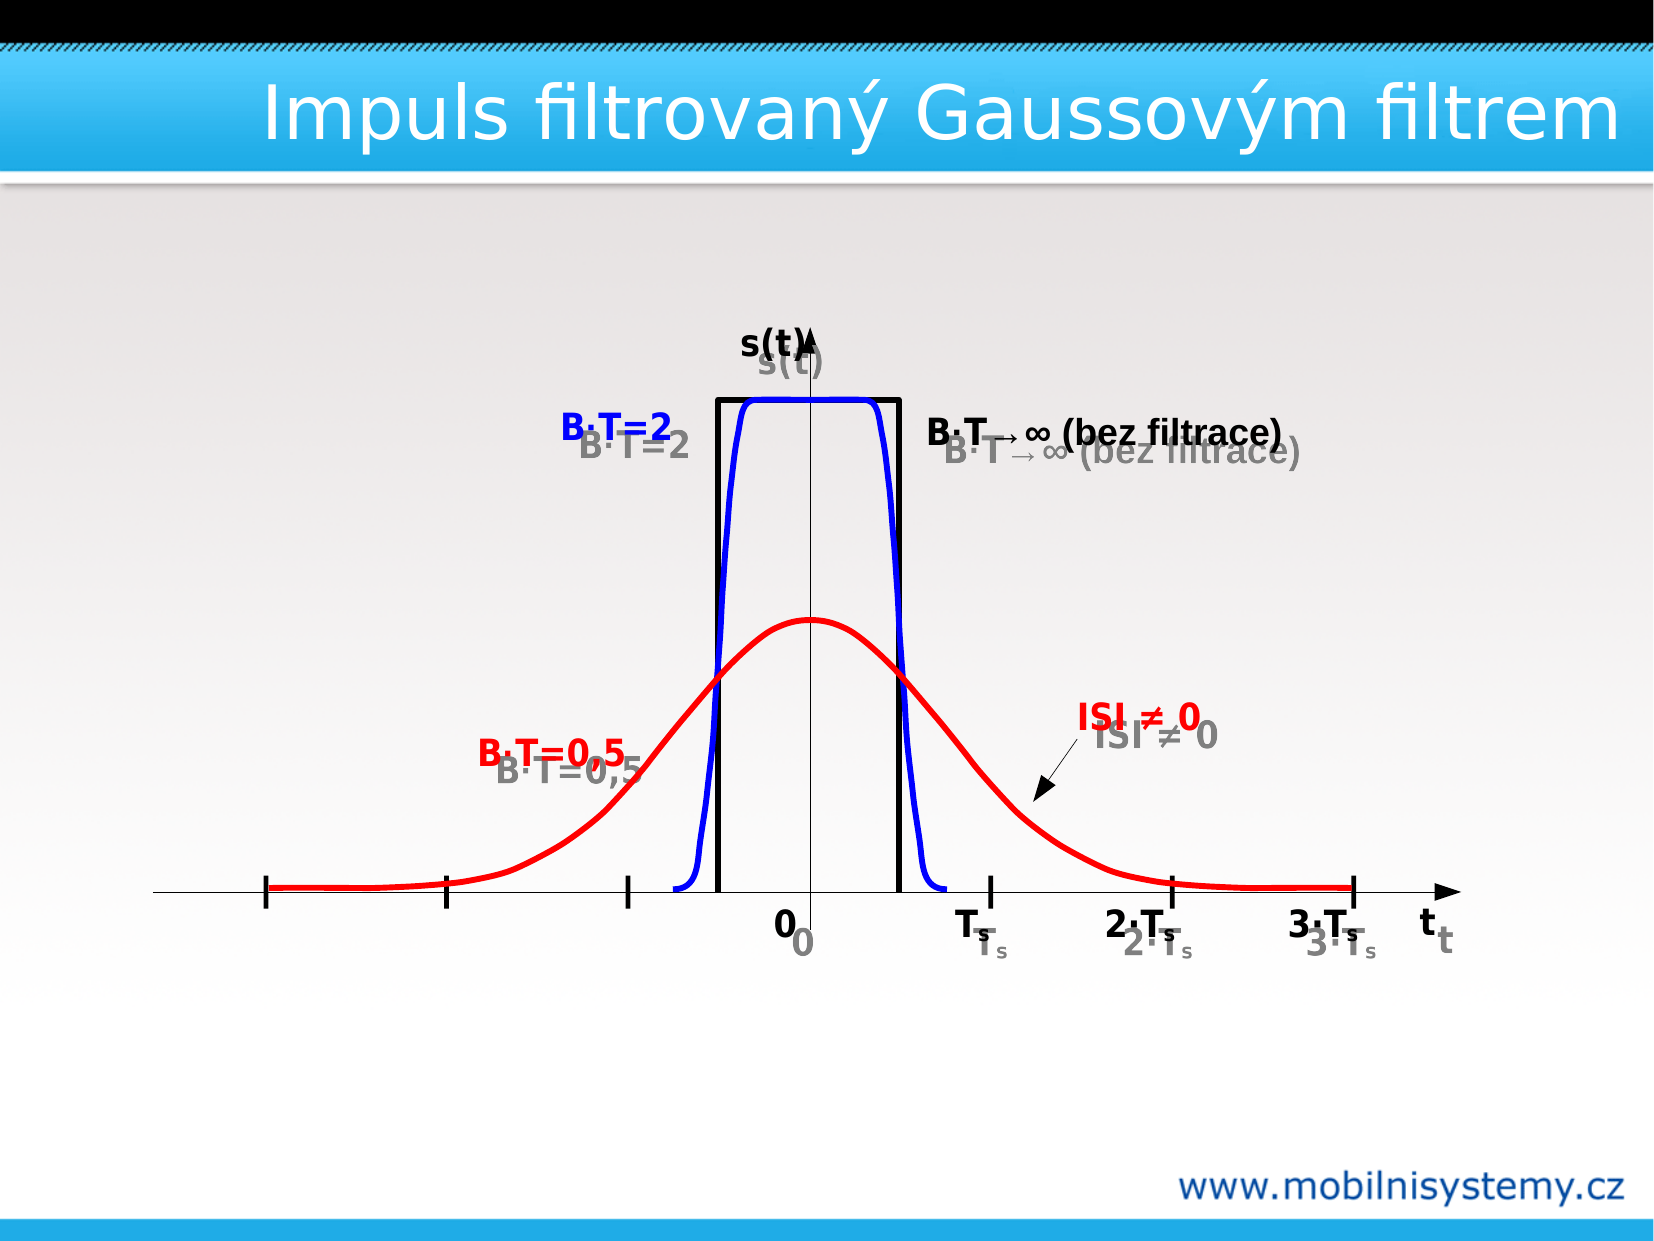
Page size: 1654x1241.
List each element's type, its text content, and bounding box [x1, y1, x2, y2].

text_box [263, 875, 269, 892]
title Impuls filtrovaný Gaussovým filtrem [29, 49, 1625, 178]
text_box [444, 893, 449, 909]
text_box 2·Ts [1089, 895, 1191, 967]
text_box B·T→∞ (bez filtrace) [911, 403, 1296, 462]
text_box B·T=2 [545, 398, 687, 457]
text_box [625, 893, 631, 909]
text_box [1351, 875, 1357, 892]
text_box t [1404, 893, 1451, 952]
text_box [263, 893, 269, 909]
text_box 3·Ts [1272, 895, 1374, 967]
text_box [625, 875, 631, 892]
text_box B·T=0,5 [462, 723, 640, 783]
text_box s(t) [725, 313, 823, 373]
text_box [988, 875, 994, 892]
text_box 0 [758, 895, 813, 955]
picture [0, 0, 1654, 1241]
text_box Ts [940, 895, 1005, 967]
text_box ISI ≠ 0 [1062, 688, 1217, 747]
